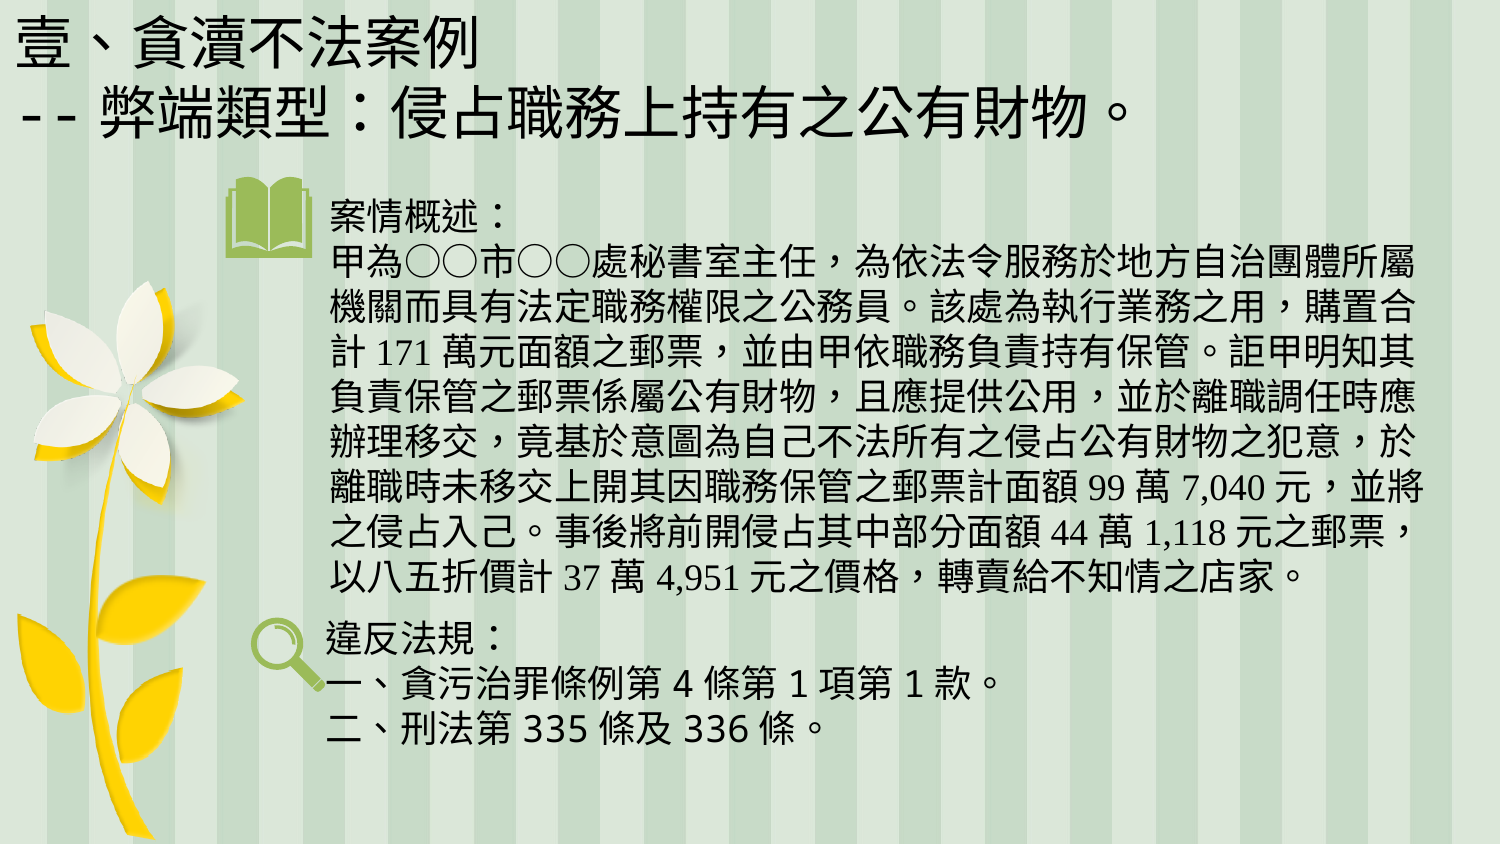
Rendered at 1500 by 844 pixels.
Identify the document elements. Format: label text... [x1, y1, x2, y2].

picture [0, 154, 1500, 844]
text_box [250, 617, 326, 692]
text_box 違反法規： 一、貪污治罪條例第4條第1項第1款。 二、刑法第335條及336條。 [310, 607, 1476, 758]
text_box [225, 176, 313, 258]
text_box 壹、貪瀆不法案例 --弊端類型：侵占職務上持有之公有財物。 [0, 0, 1500, 154]
text_box 案情概述： 甲為○○市○○處秘書室主任，為依法令服務於地方自治團體所屬機關而具有法定職務權限之公務員。該處為執行業務之用，購置合計171萬元面額之郵票，並由甲依職務負責持有保管。詎甲明知其負責保管之郵票係屬公有財物，且應提供公用，並於離職調任時應辦理移交，竟基於意圖為自己不法所有之侵占公有財物之犯意，於離職時未移交上開其因職務保管之郵票計面額99萬7,040元，並將之侵占入己。事後將前開侵占其中部分面額44萬1,118元之郵票，以八五折價計37萬4,951元之價格，轉賣給不知情之店家。 [314, 185, 1447, 606]
